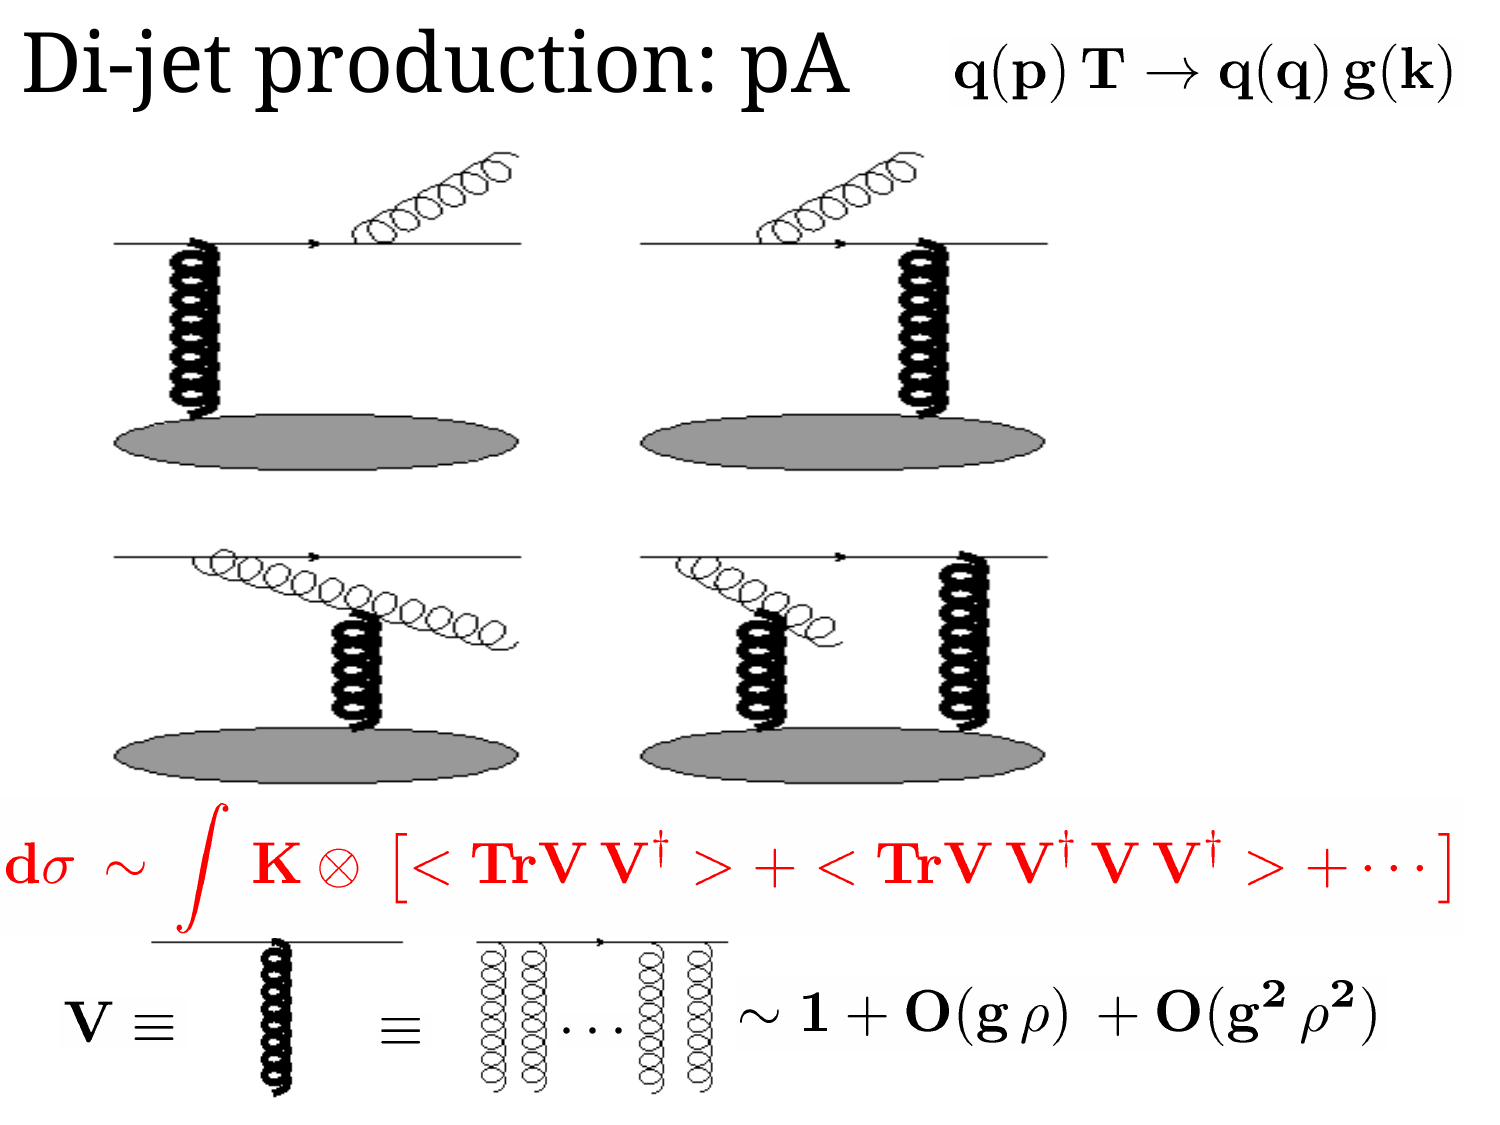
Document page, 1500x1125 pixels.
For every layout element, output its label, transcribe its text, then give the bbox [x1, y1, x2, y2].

title Di-jet production: pA [0, 7, 938, 113]
picture [112, 149, 1051, 788]
picture [734, 974, 1388, 1051]
picture [949, 37, 1463, 108]
picture [0, 797, 1464, 1099]
